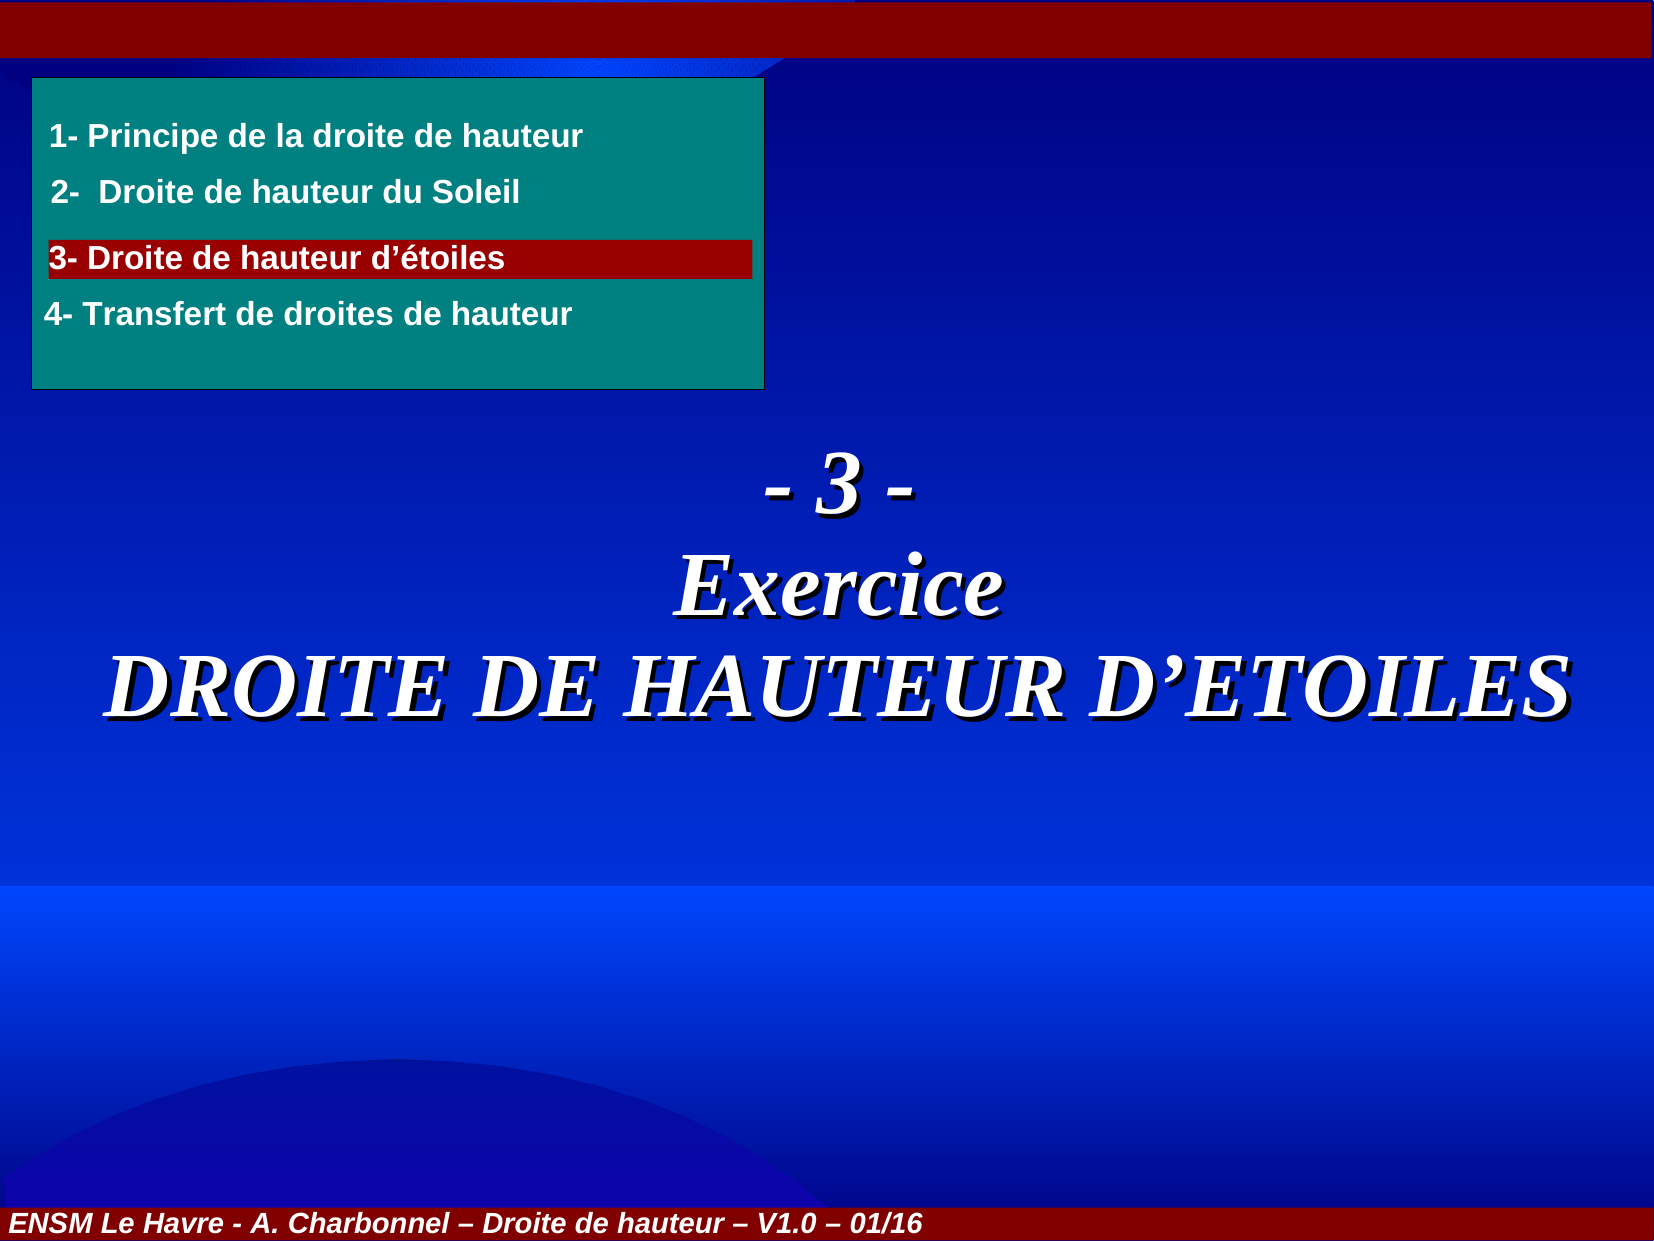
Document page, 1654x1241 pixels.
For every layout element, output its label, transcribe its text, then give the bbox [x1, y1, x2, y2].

text_box 3- Droite de hauteur d’étoiles [48, 239, 753, 279]
text_box 1- Principe de la droite de hauteur [48, 117, 761, 162]
text_box ENSM Le Havre - A. Charbonnel – Droite de hauteur – V1.0 – 01/16 [0, 1207, 1654, 1241]
text_box 2- Droite de hauteur du Soleil [50, 173, 765, 211]
text_box [0, 2, 1652, 59]
text_box [31, 77, 765, 390]
title - 3 - Exercice DROITE DE HAUTEUR D’ETOILES [95, 432, 1584, 737]
text_box 4- Transfert de droites de hauteur [43, 295, 688, 344]
